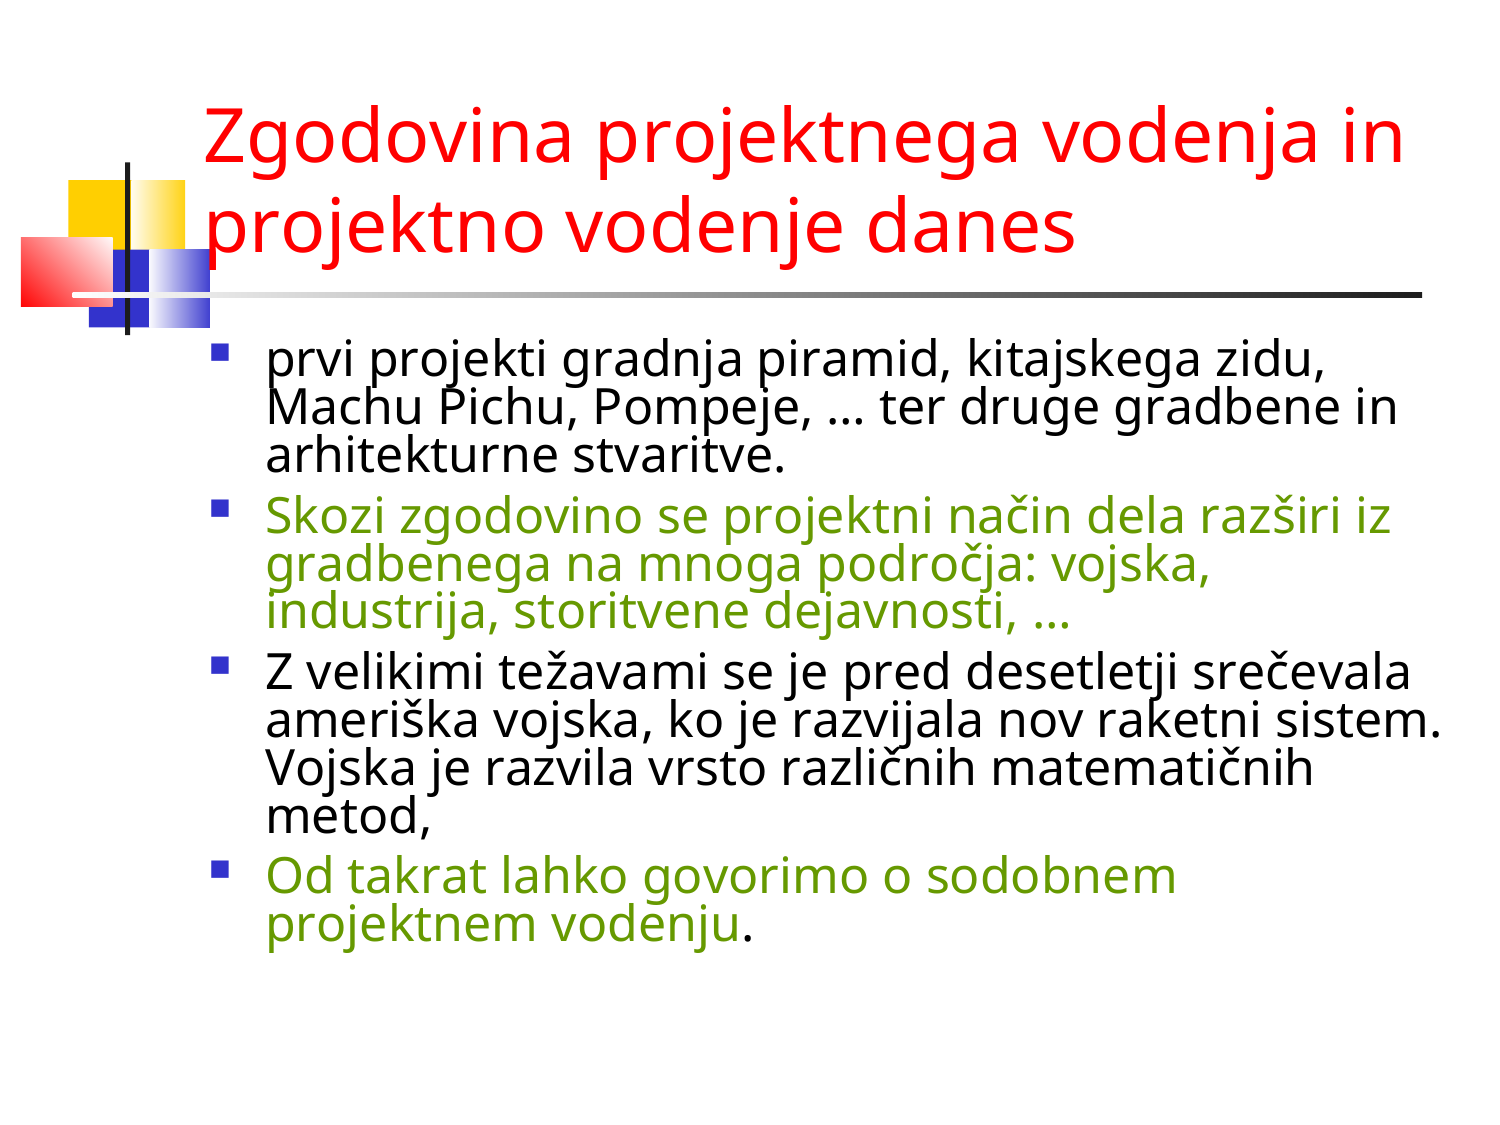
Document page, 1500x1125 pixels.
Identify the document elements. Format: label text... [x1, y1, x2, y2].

list prvi projekti gradnja piramid, kitajskega zidu, Machu Pichu, Pompeje, … ter druge gradbene in arhitekturne stvaritve. Skozi zgodovino se projektni način dela razširi iz gradbenega na mnoga področja: vojska, industrija, storitvene dejavnosti, … Z velikimi težavami se je pred desetletji srečevala ameriška vojska, ko je razvijala nov raketni sistem. Vojska je razvila vrsto različnih matematičnih metod, Od takrat lahko govorimo o sodobnem projektnem vodenju. [193, 331, 1469, 1007]
title Zgodovina projektnega vodenja in projektno vodenje danes [188, 35, 1468, 276]
